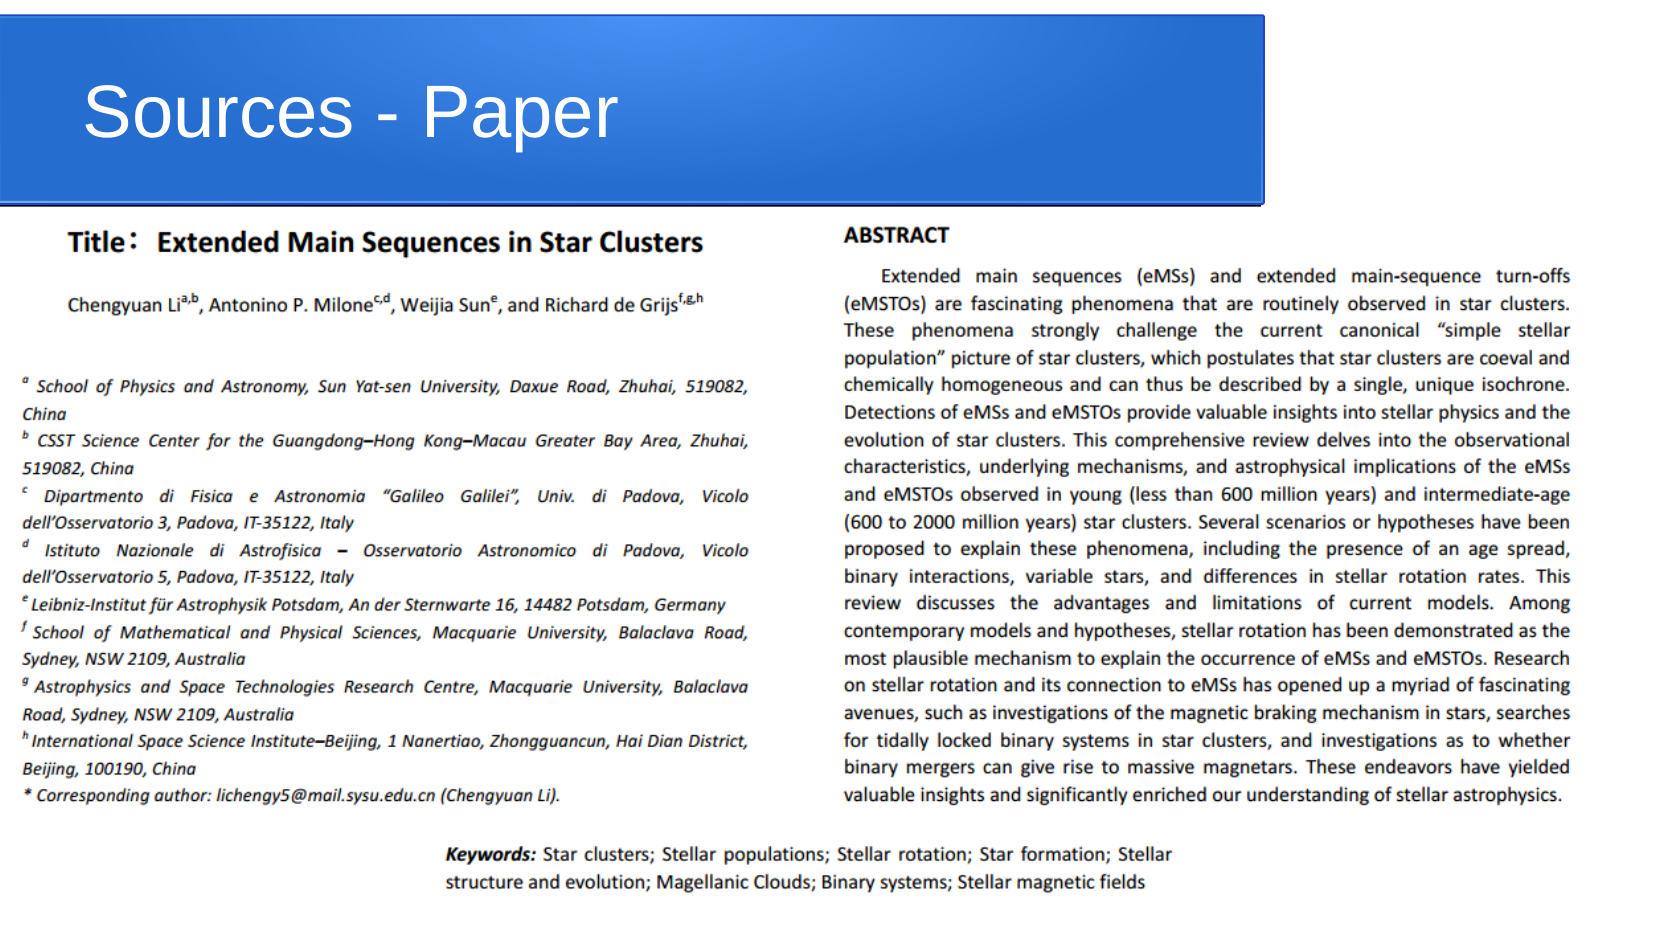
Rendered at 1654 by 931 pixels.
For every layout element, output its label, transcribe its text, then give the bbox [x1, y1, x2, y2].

picture [0, 219, 1651, 931]
title Sources - Paper [82, 35, 1235, 189]
